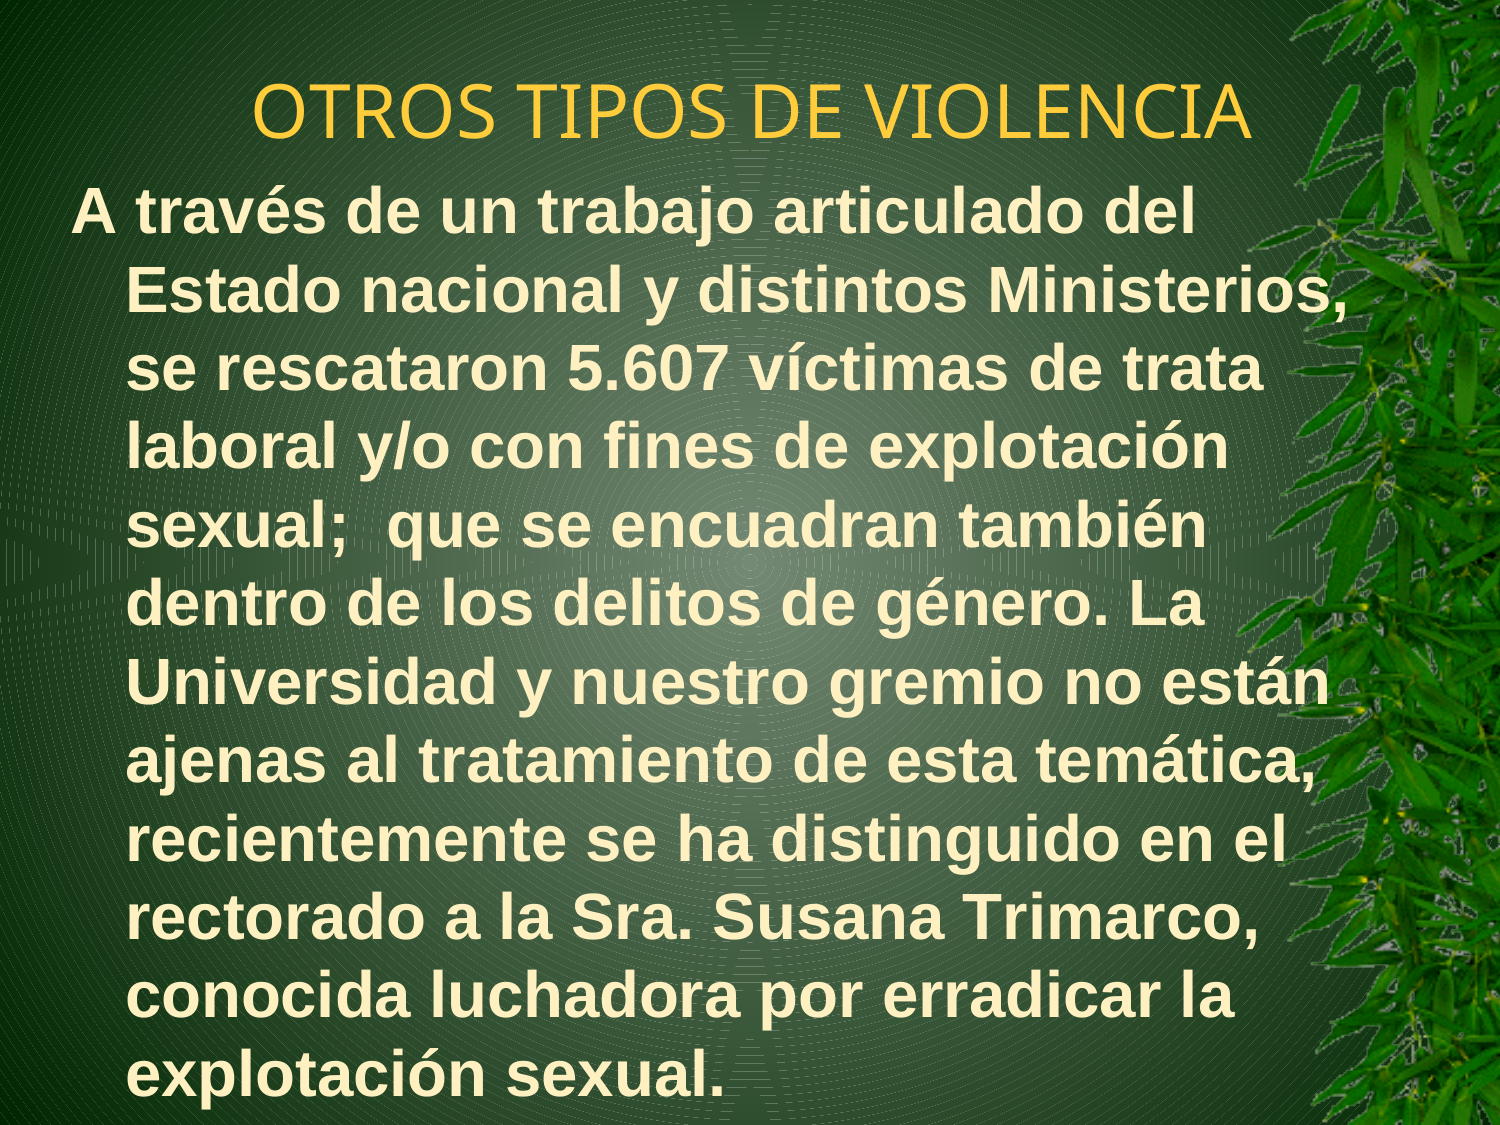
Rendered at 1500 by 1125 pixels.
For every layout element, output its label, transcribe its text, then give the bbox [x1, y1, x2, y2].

list A través de un trabajo articulado del Estado nacional y distintos Ministerios, se rescataron 5.607 víctimas de trata laboral y/o con fines de explotación sexual; que se encuadran también dentro de los delitos de género. La Universidad y nuestro gremio no están ajenas al tratamiento de esta temática, recientemente se ha distinguido en el rectorado a la Sra. Susana Trimarco, conocida luchadora por erradicar la explotación sexual. [0, 160, 1426, 1125]
title OTROS TIPOS DE VIOLENCIA [76, 54, 1427, 161]
